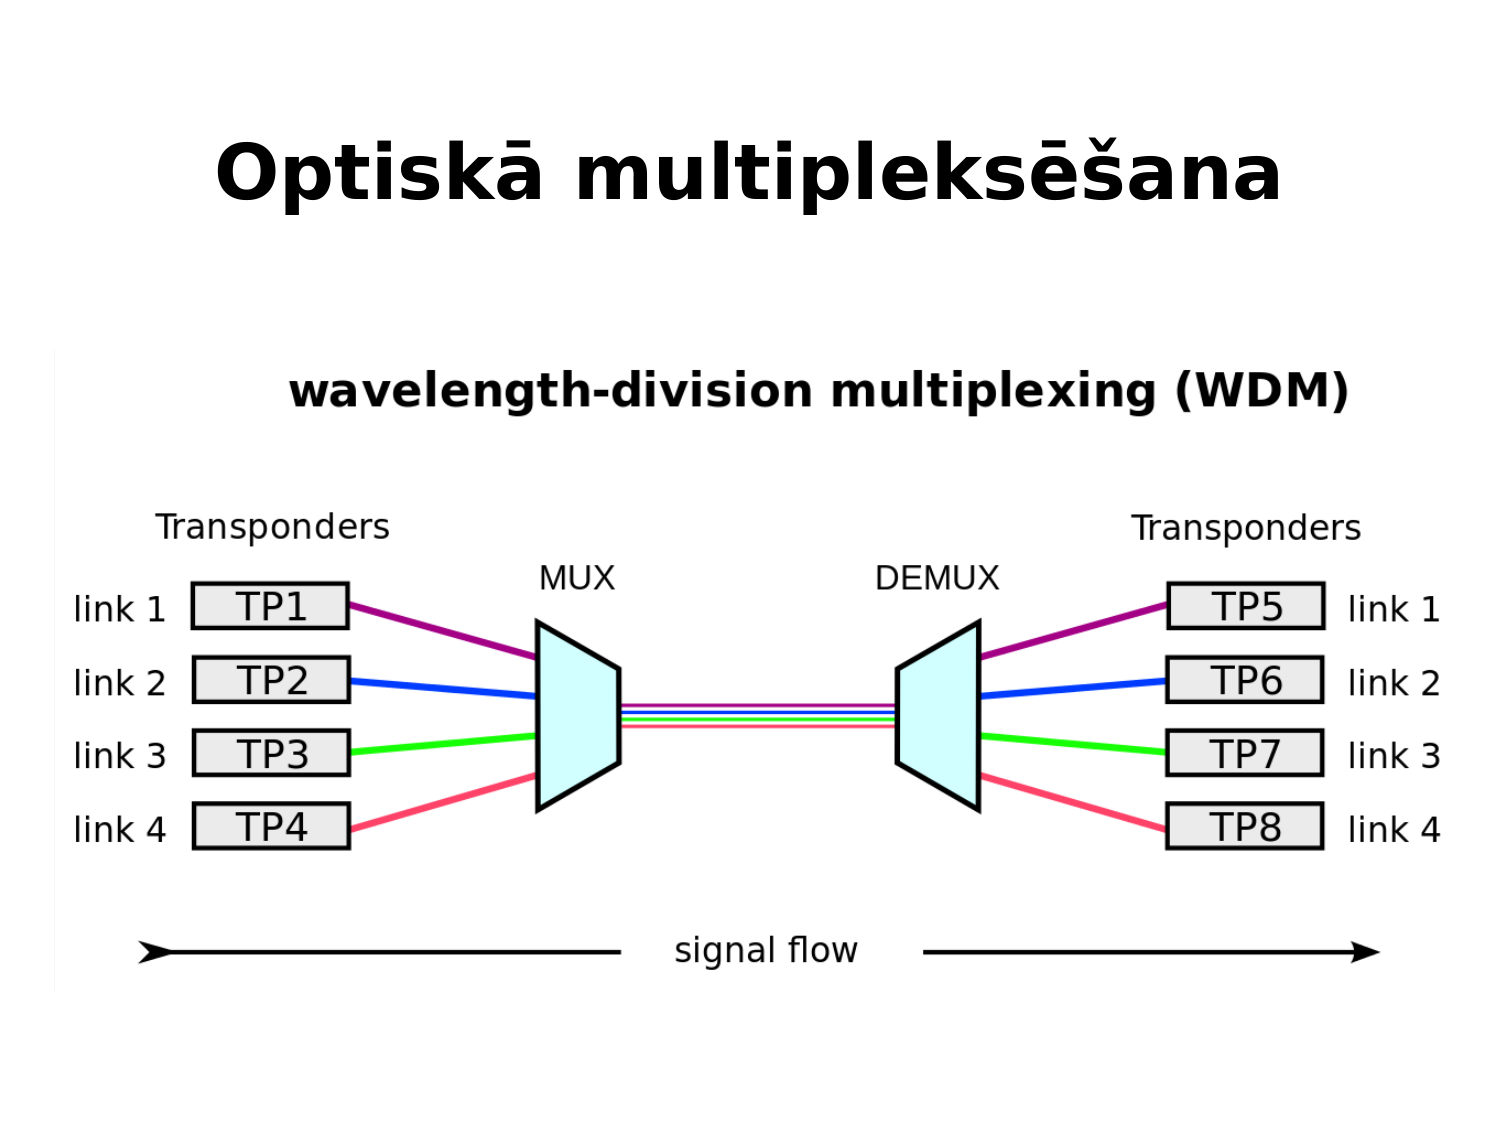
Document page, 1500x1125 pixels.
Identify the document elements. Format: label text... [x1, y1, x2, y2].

title Optiskā multipleksēšana [75, 87, 1426, 250]
picture [53, 348, 1463, 992]
